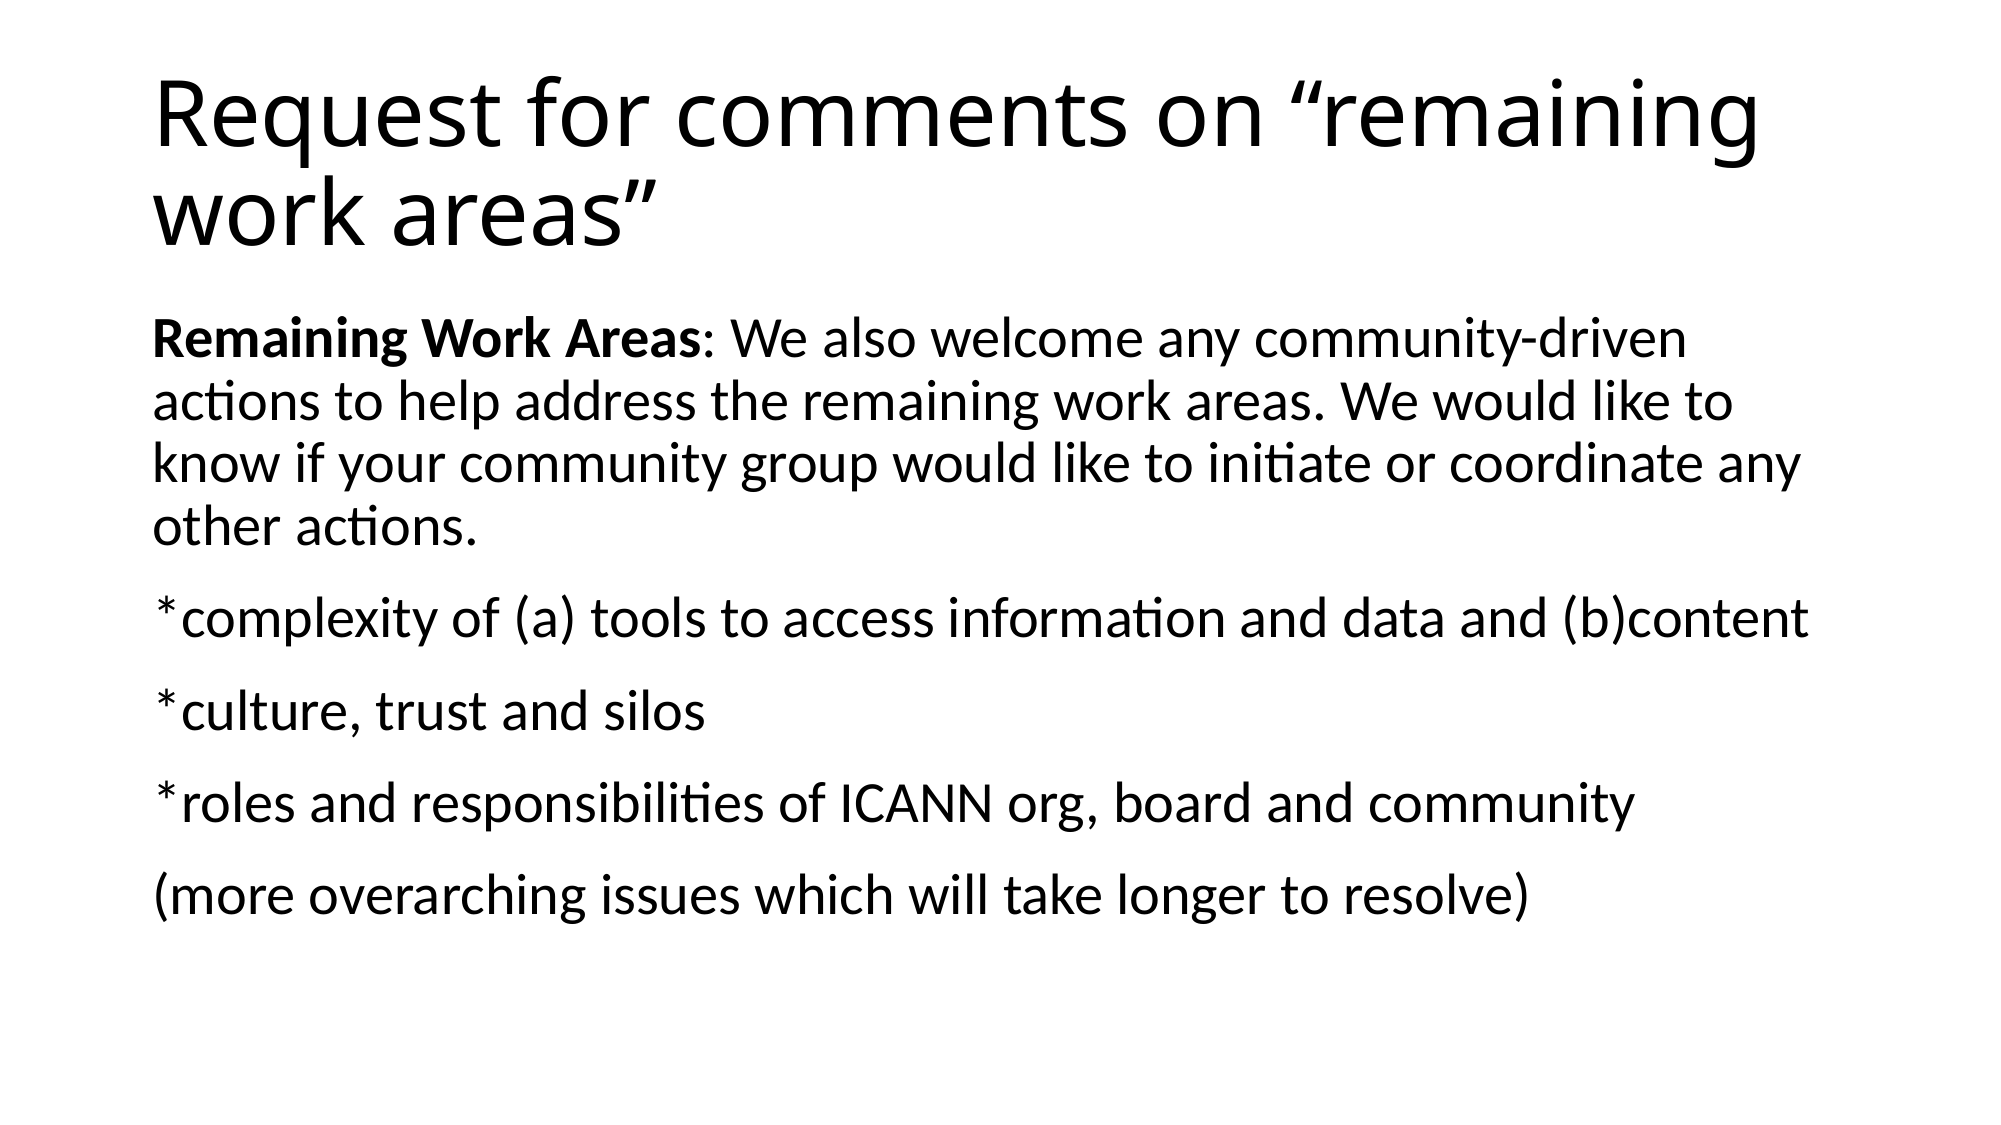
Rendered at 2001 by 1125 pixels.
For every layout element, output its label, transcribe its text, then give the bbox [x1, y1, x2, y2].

title Request for comments on “remaining work areas” [137, 59, 1863, 278]
list Remaining Work Areas: We also welcome any community-driven actions to help address the remaining work areas. We would like to know if your community group would like to initiate or coordinate any other actions. *complexity of (a) tools to access information and data and (b)content *culture, trust and silos *roles and responsibilities of ICANN org, board and community (more overarching issues which will take longer to resolve) [137, 299, 1863, 1014]
